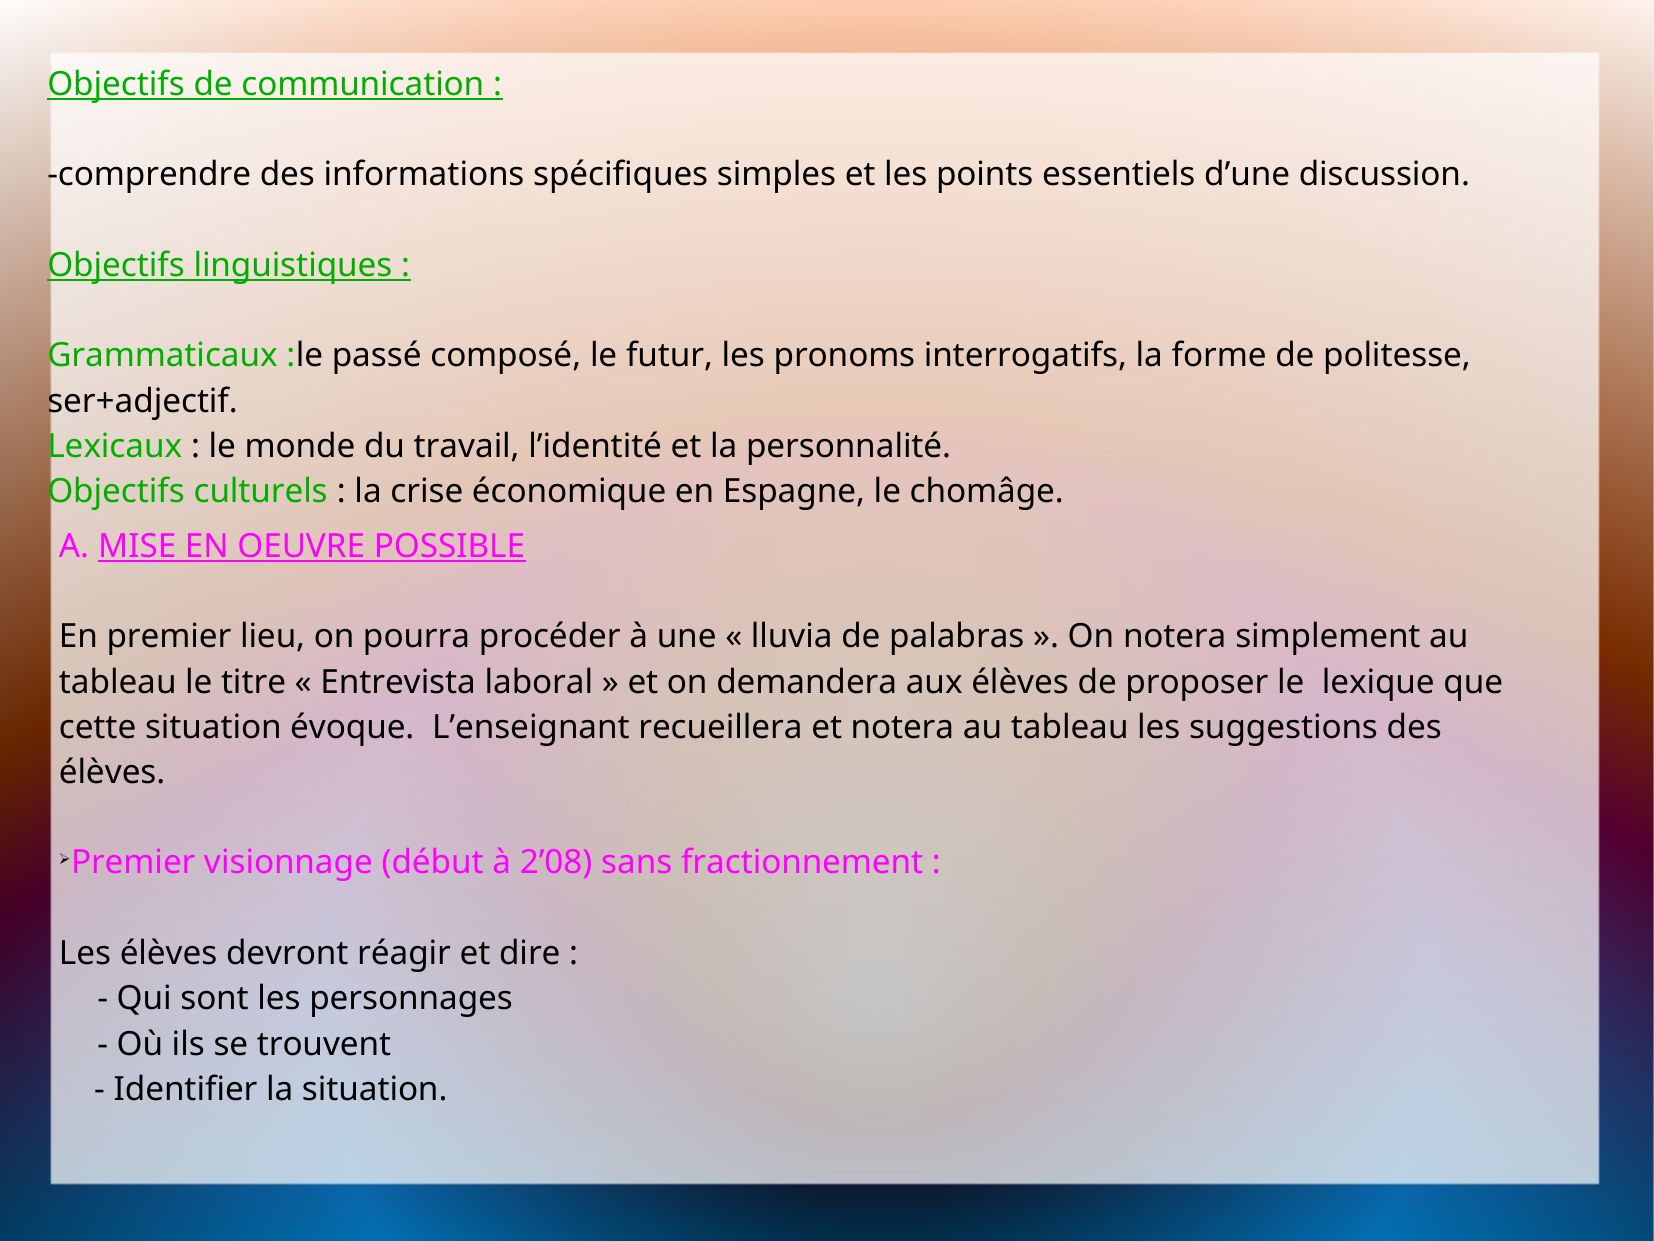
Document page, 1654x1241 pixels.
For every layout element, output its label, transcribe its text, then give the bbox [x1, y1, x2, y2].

picture [0, 0, 1654, 1241]
title Objectifs de communication : -comprendre des informations spécifiques simples et les points essentiels d’une discussion. Objectifs linguistiques : Grammaticaux :le passé composé, le futur, les pronoms interrogatifs, la forme de politesse, ser+adjectif. Lexicaux : le monde du travail, l’identité et la personnalité. Objectifs culturels : la crise économique en Espagne, le chomâge. [47, 53, 1493, 638]
text_box A. MISE EN OEUVRE POSSIBLE En premier lieu, on pourra procéder à une « lluvia de palabras ». On notera simplement au tableau le titre « Entrevista laboral » et on demandera aux élèves de proposer le lexique que cette situation évoque. L’enseignant recueillera et notera au tableau les suggestions des élèves. Premier visionnage (début à 2’08) sans fractionnement : Les élèves devront réagir et dire : - Qui sont les personnages - Où ils se trouvent - Identifier la situation. [59, 521, 1524, 1170]
